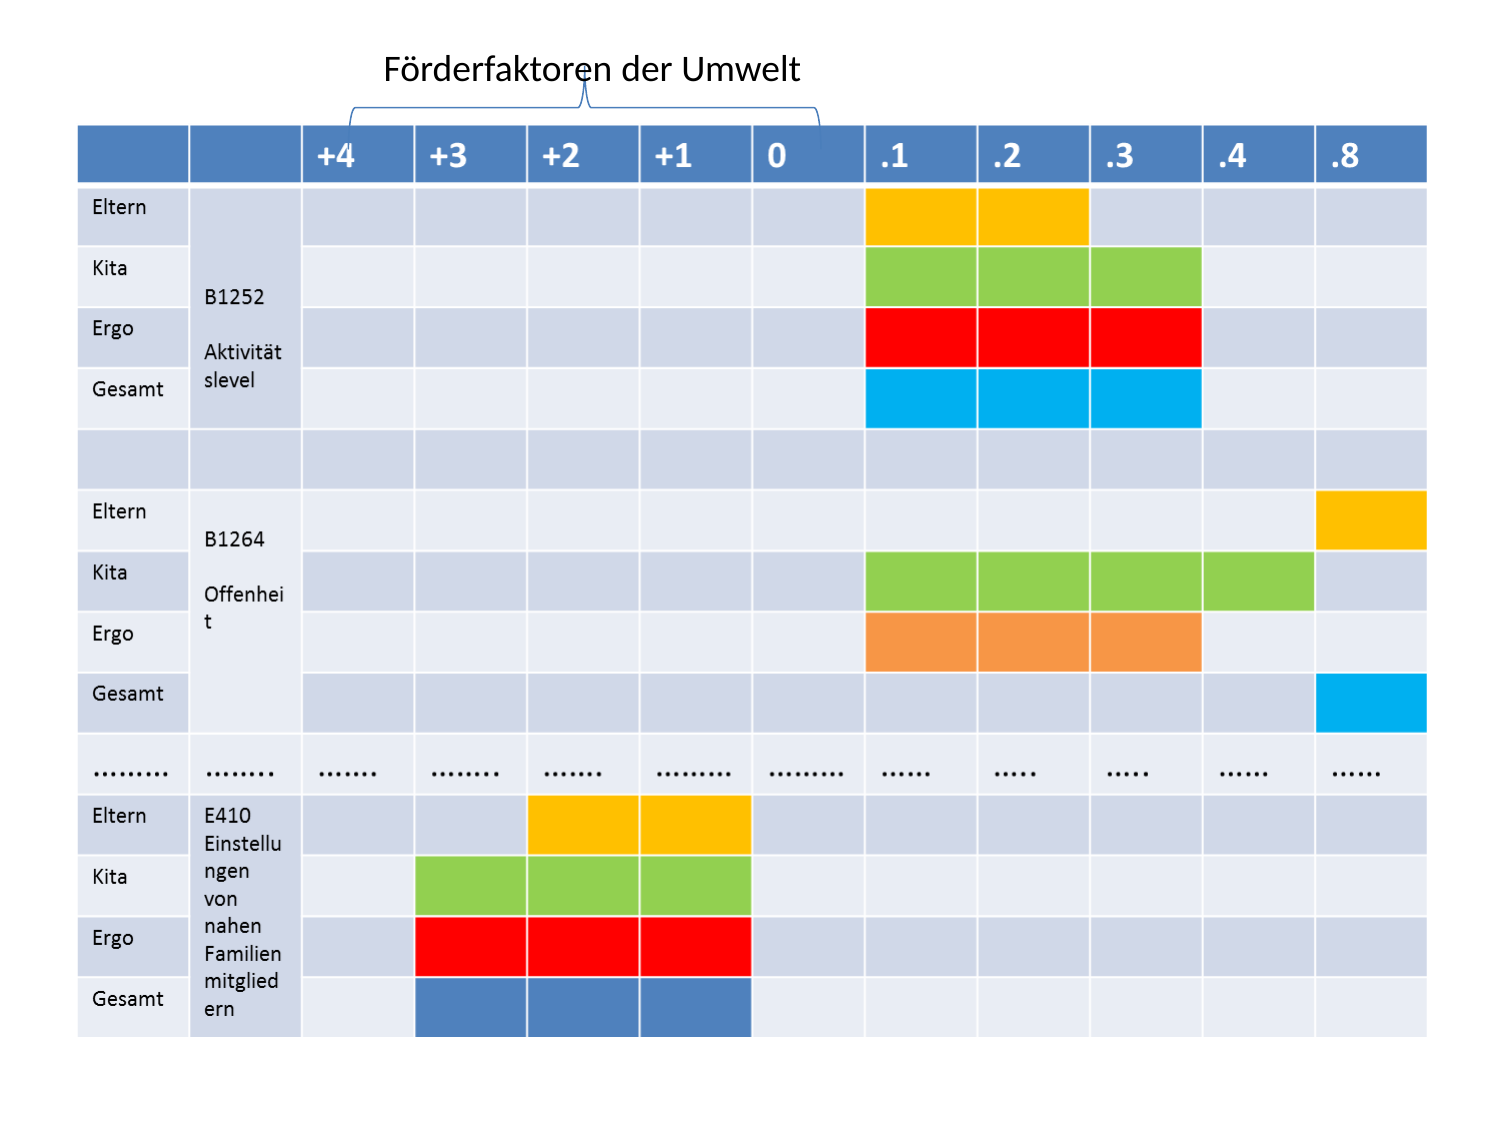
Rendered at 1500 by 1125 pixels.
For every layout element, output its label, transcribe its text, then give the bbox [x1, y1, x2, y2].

picture [76, 120, 1428, 1039]
text_box Förderfaktoren der Umwelt [368, 36, 821, 97]
